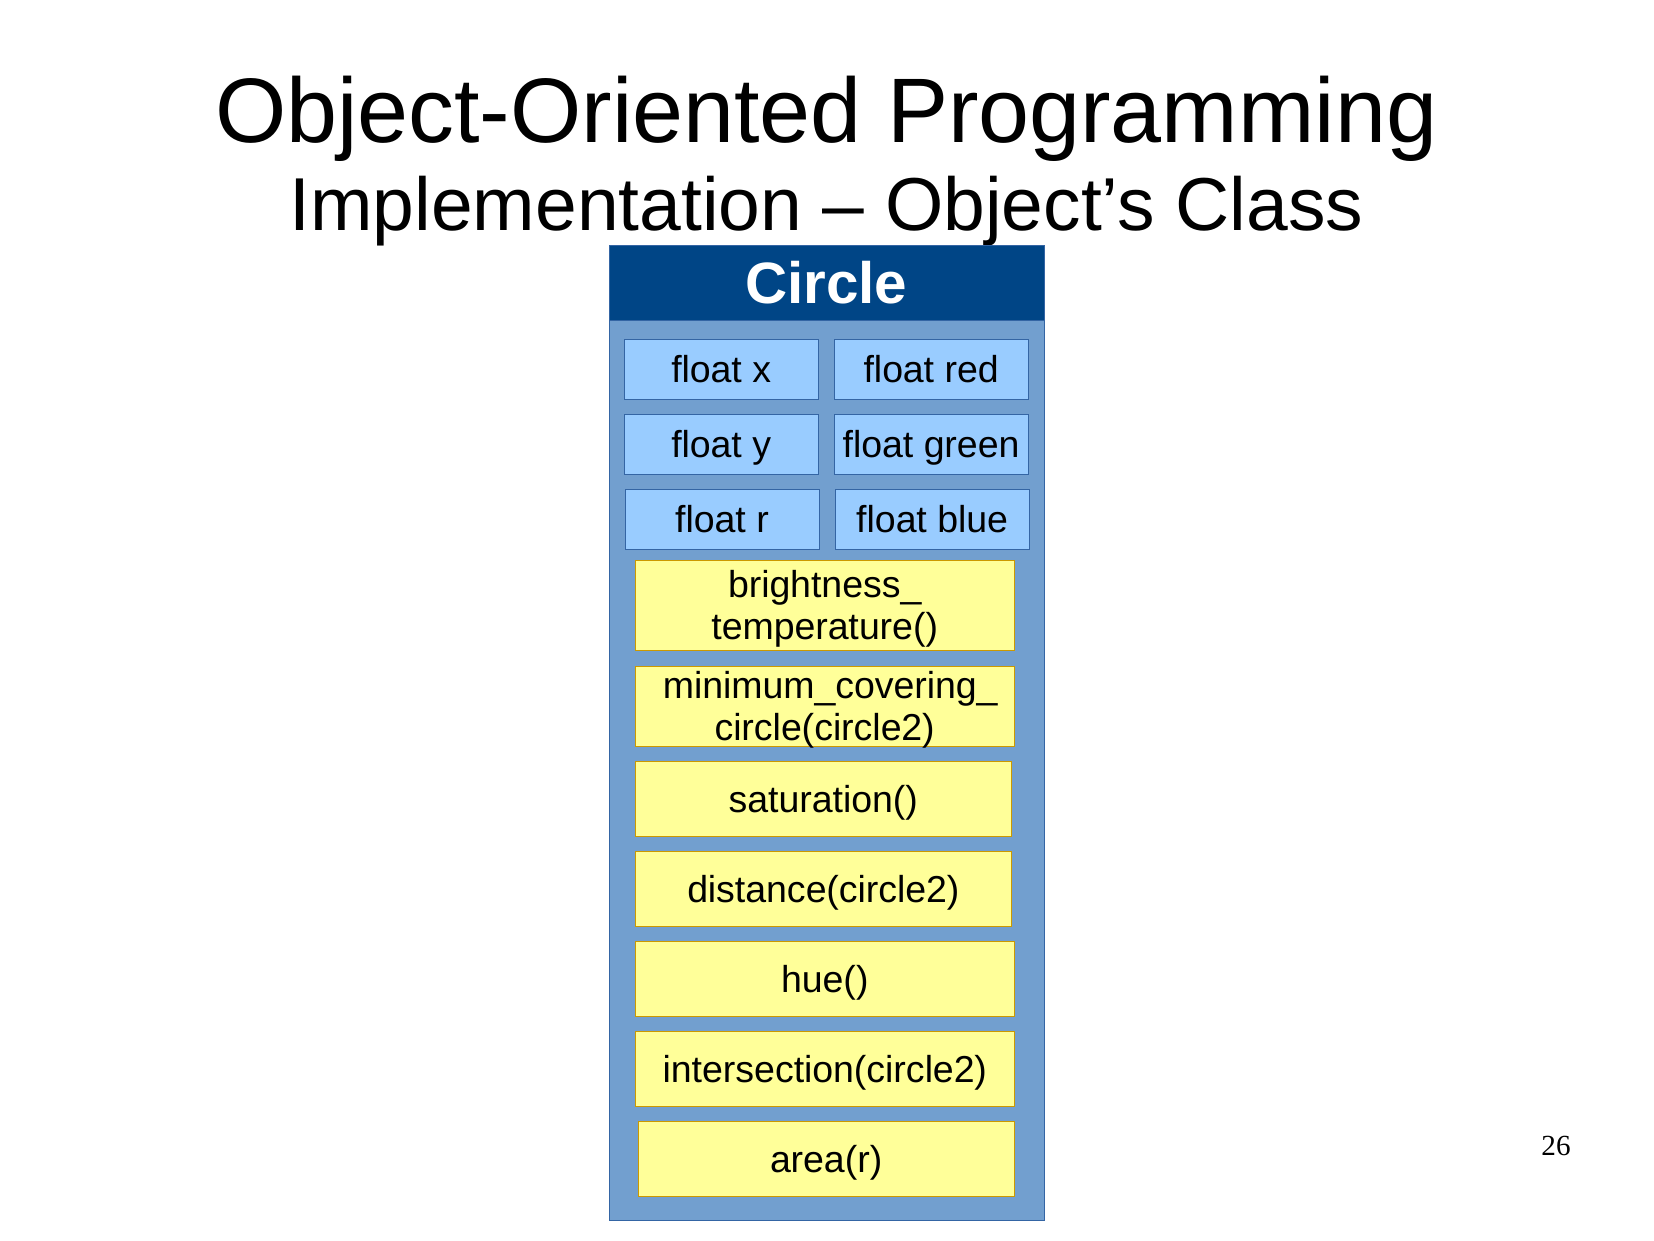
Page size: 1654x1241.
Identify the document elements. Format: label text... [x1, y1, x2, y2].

text_box float red [834, 339, 1029, 400]
text_box float y [624, 414, 819, 475]
text_box float green [834, 414, 1029, 475]
text_box [609, 321, 1045, 1221]
text_box minimum_covering_ circle(circle2) [635, 666, 1015, 747]
text_box area(r) [638, 1121, 1015, 1197]
text_box brightness_ temperature() [635, 560, 1015, 651]
text_box hue() [635, 941, 1015, 1017]
text_box float blue [835, 489, 1030, 550]
text_box distance(circle2) [635, 851, 1012, 927]
text_box intersection(circle2) [635, 1031, 1015, 1107]
text_box Circle [609, 245, 1045, 321]
text_box float x [624, 339, 819, 400]
text_box float r [625, 489, 820, 550]
title Object-Oriented Programming Implementation – Object’s Class [82, 49, 1571, 257]
text_box saturation() [635, 761, 1012, 837]
